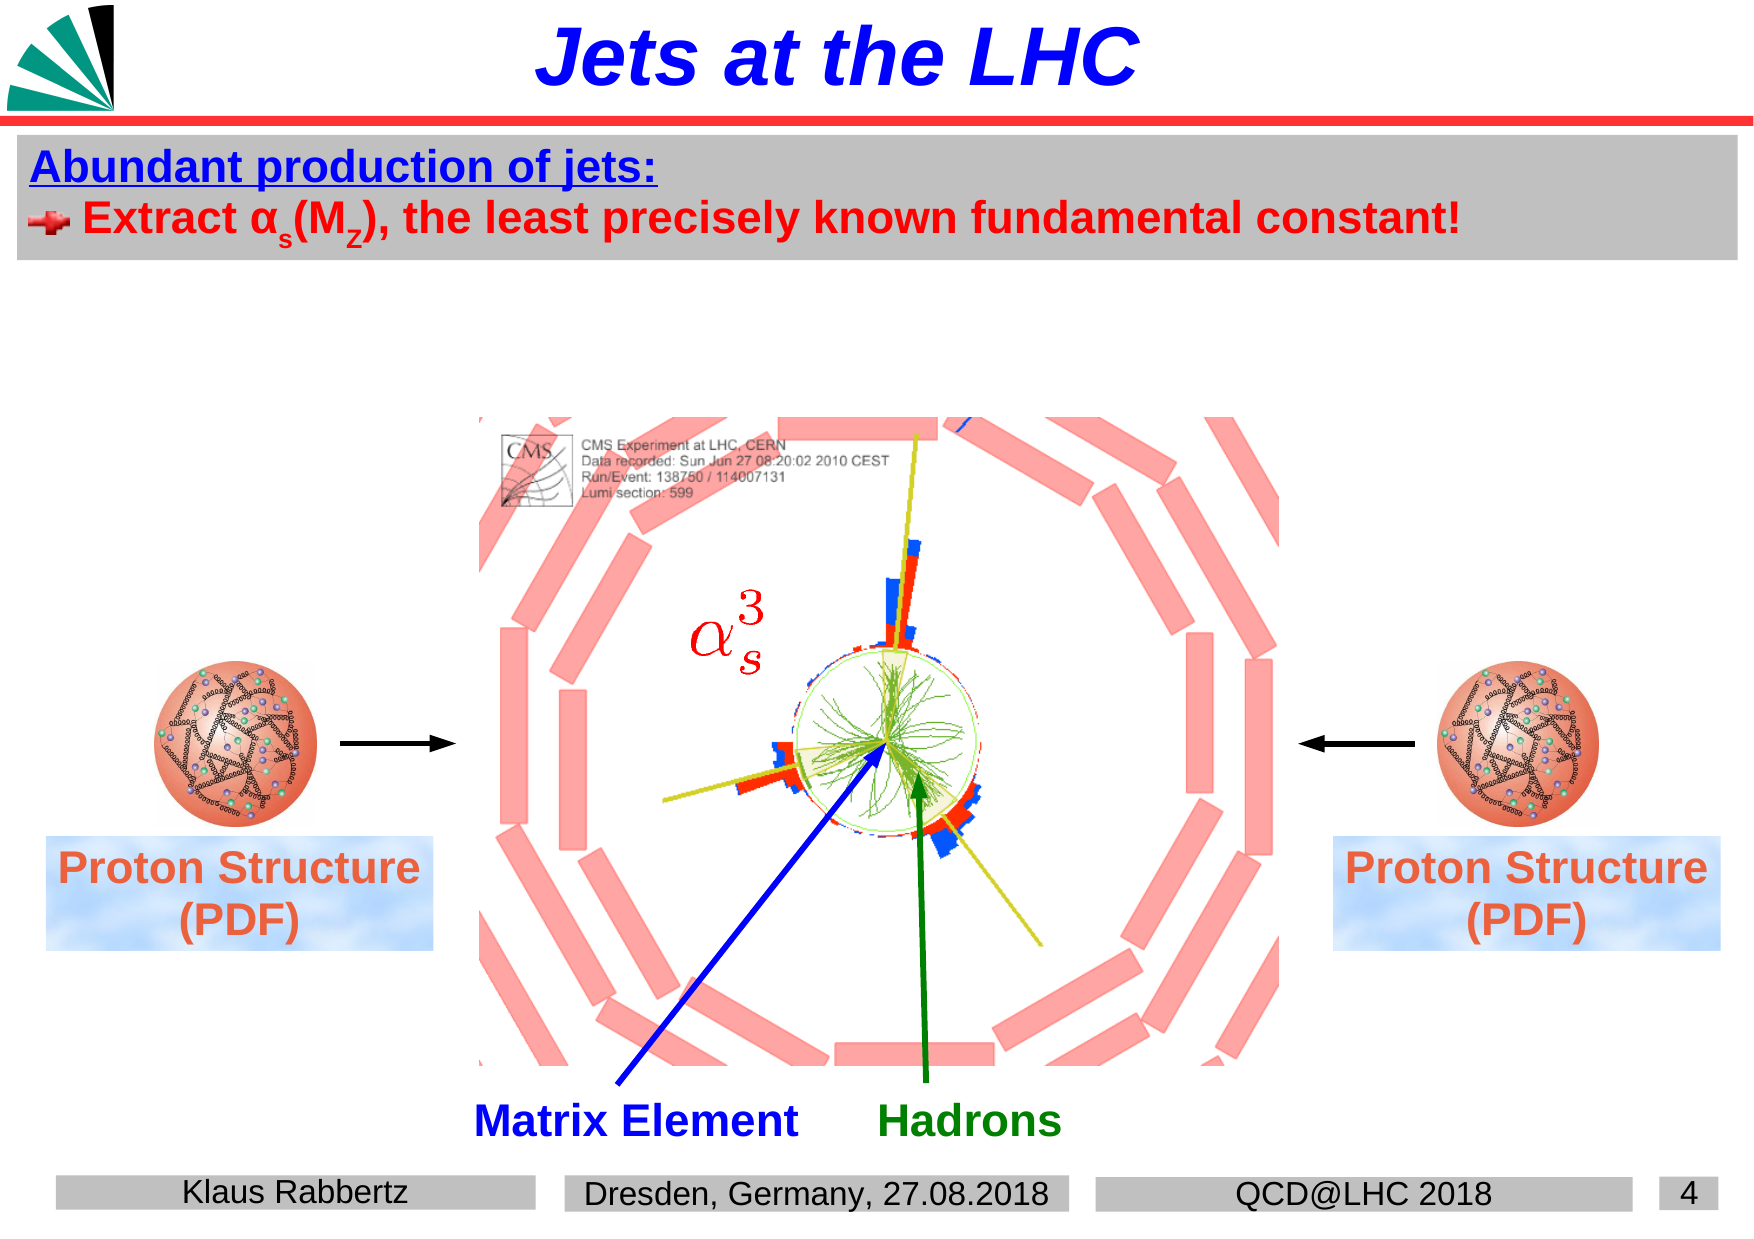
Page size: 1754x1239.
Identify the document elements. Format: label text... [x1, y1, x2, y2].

text_box Matrix Element [461, 1089, 812, 1153]
text_box Proton Structure (PDF) [1333, 836, 1721, 951]
text_box Hadrons [865, 1089, 1075, 1153]
text_box Proton Structure (PDF) [45, 836, 434, 951]
picture [1437, 661, 1599, 827]
picture [479, 417, 1279, 1066]
picture [7, 5, 114, 112]
picture [154, 661, 317, 827]
title Jets at the LHC [129, 0, 1545, 114]
text_box Abundant production of jets: Extract αs(MZ), the least precisely known fundamental constant! [17, 134, 1738, 261]
